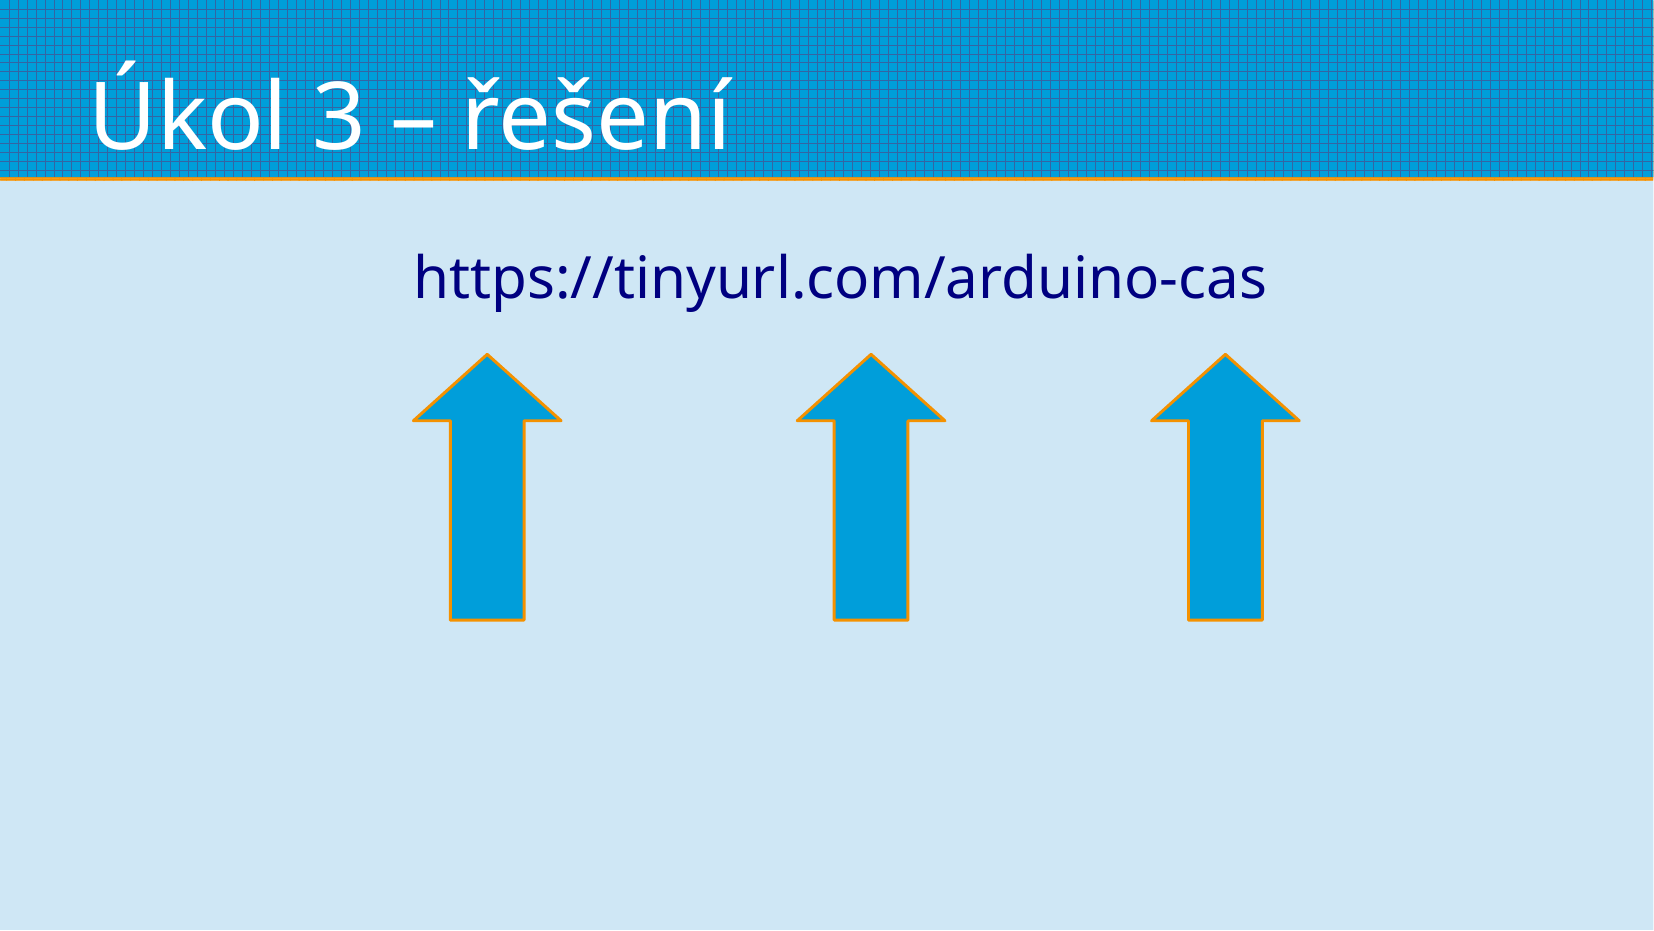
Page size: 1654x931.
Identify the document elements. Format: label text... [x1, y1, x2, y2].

text_box [1151, 354, 1300, 621]
title Úkol 3 –⁠ řešení [88, 14, 1565, 178]
text_box [413, 354, 562, 621]
text_box [797, 354, 945, 621]
list https://tinyurl.com/arduino-cas [88, 236, 1565, 813]
